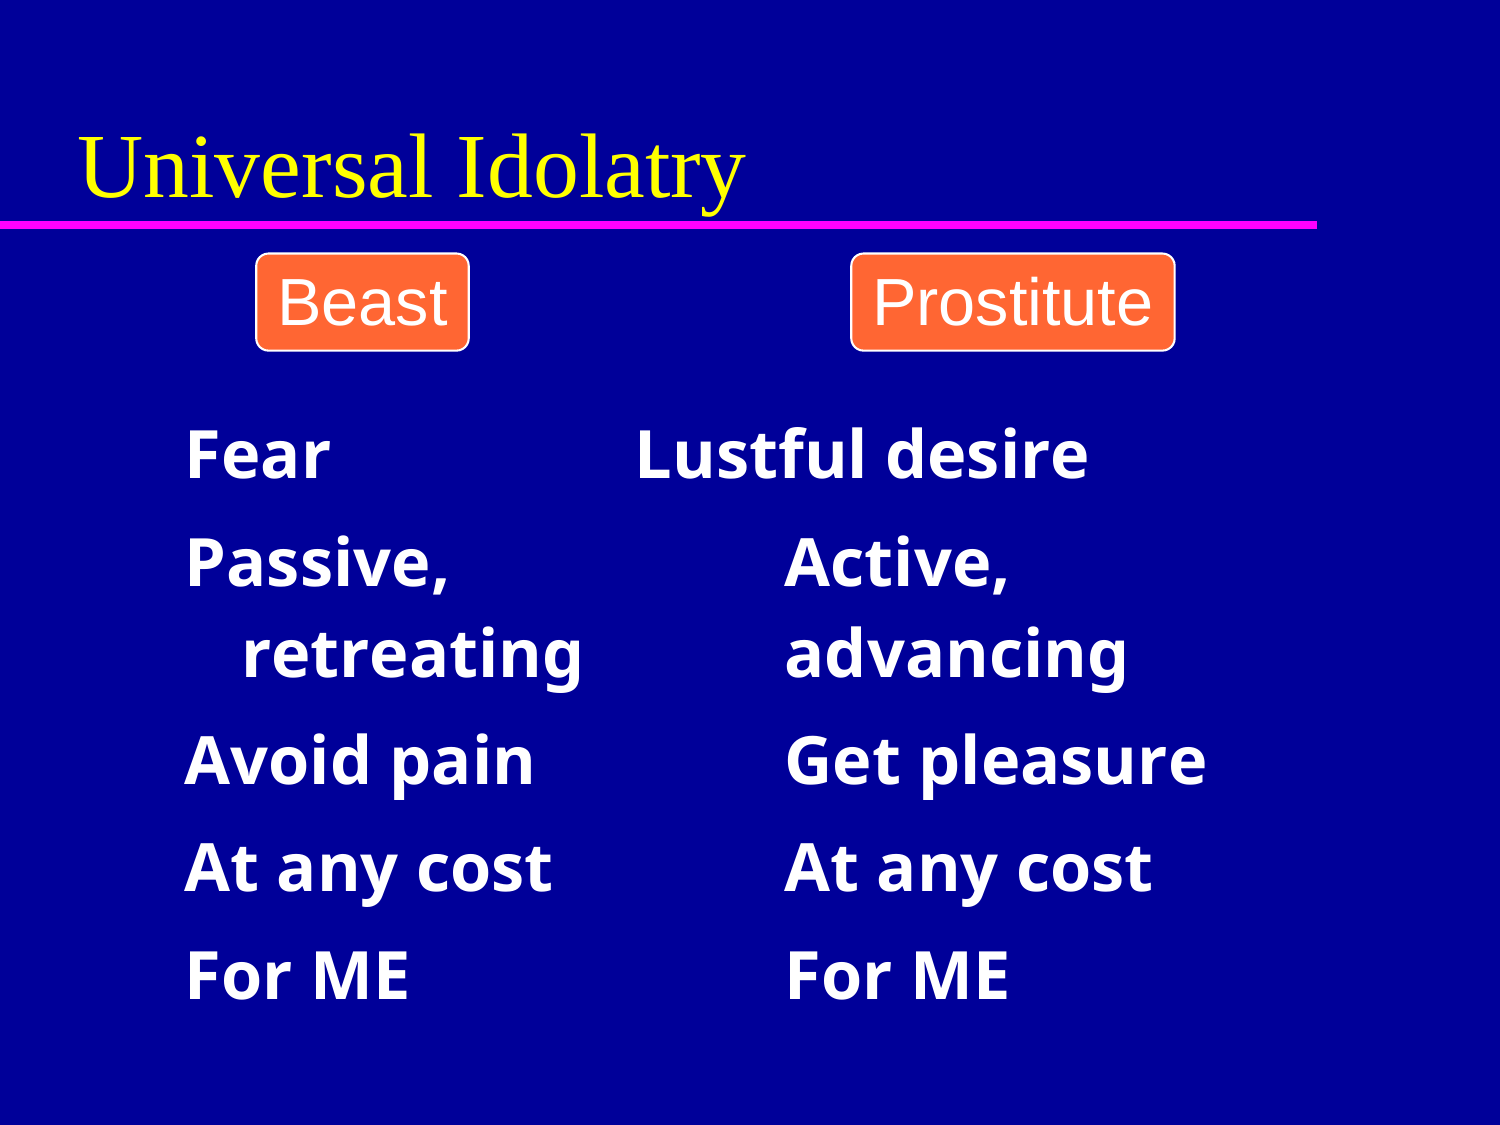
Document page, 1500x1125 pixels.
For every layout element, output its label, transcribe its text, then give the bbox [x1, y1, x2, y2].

title Universal Idolatry [62, 43, 1338, 225]
list Fear Lustful desire Passive, Active, retreating advancing Avoid pain Get pleasure At any cost At any cost For ME For ME [169, 399, 1438, 953]
text_box Beast [256, 253, 469, 351]
text_box Prostitute [851, 253, 1175, 351]
